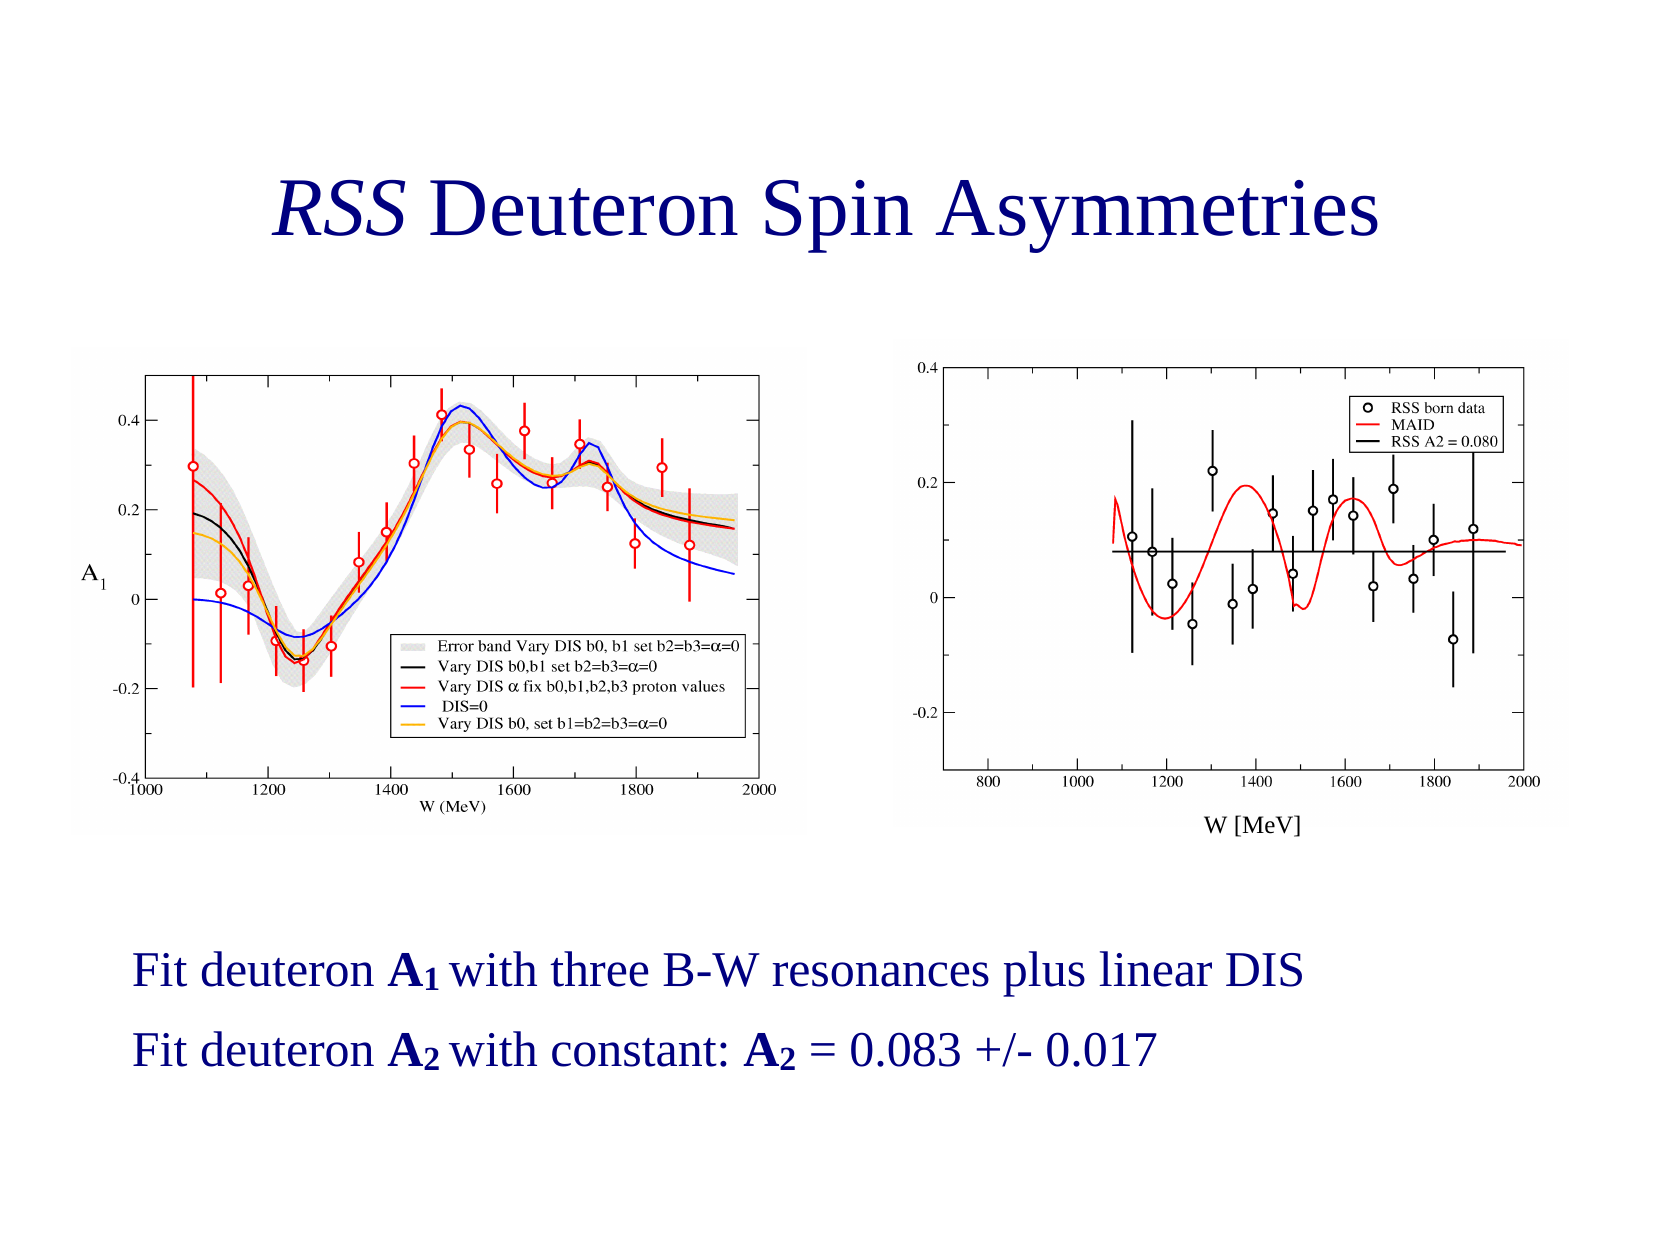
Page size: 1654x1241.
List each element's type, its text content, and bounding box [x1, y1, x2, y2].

picture [893, 339, 1569, 827]
title RSS Deuteron Spin Asymmetries [121, 103, 1533, 311]
text_box Fit deuteron A1 with three B-W resonances plus linear DIS Fit deuteron A2 with constant: A2 = 0.083 +/- 0.017 [114, 941, 1545, 1133]
text_box W [MeV] [1204, 810, 1303, 839]
picture [71, 347, 807, 835]
